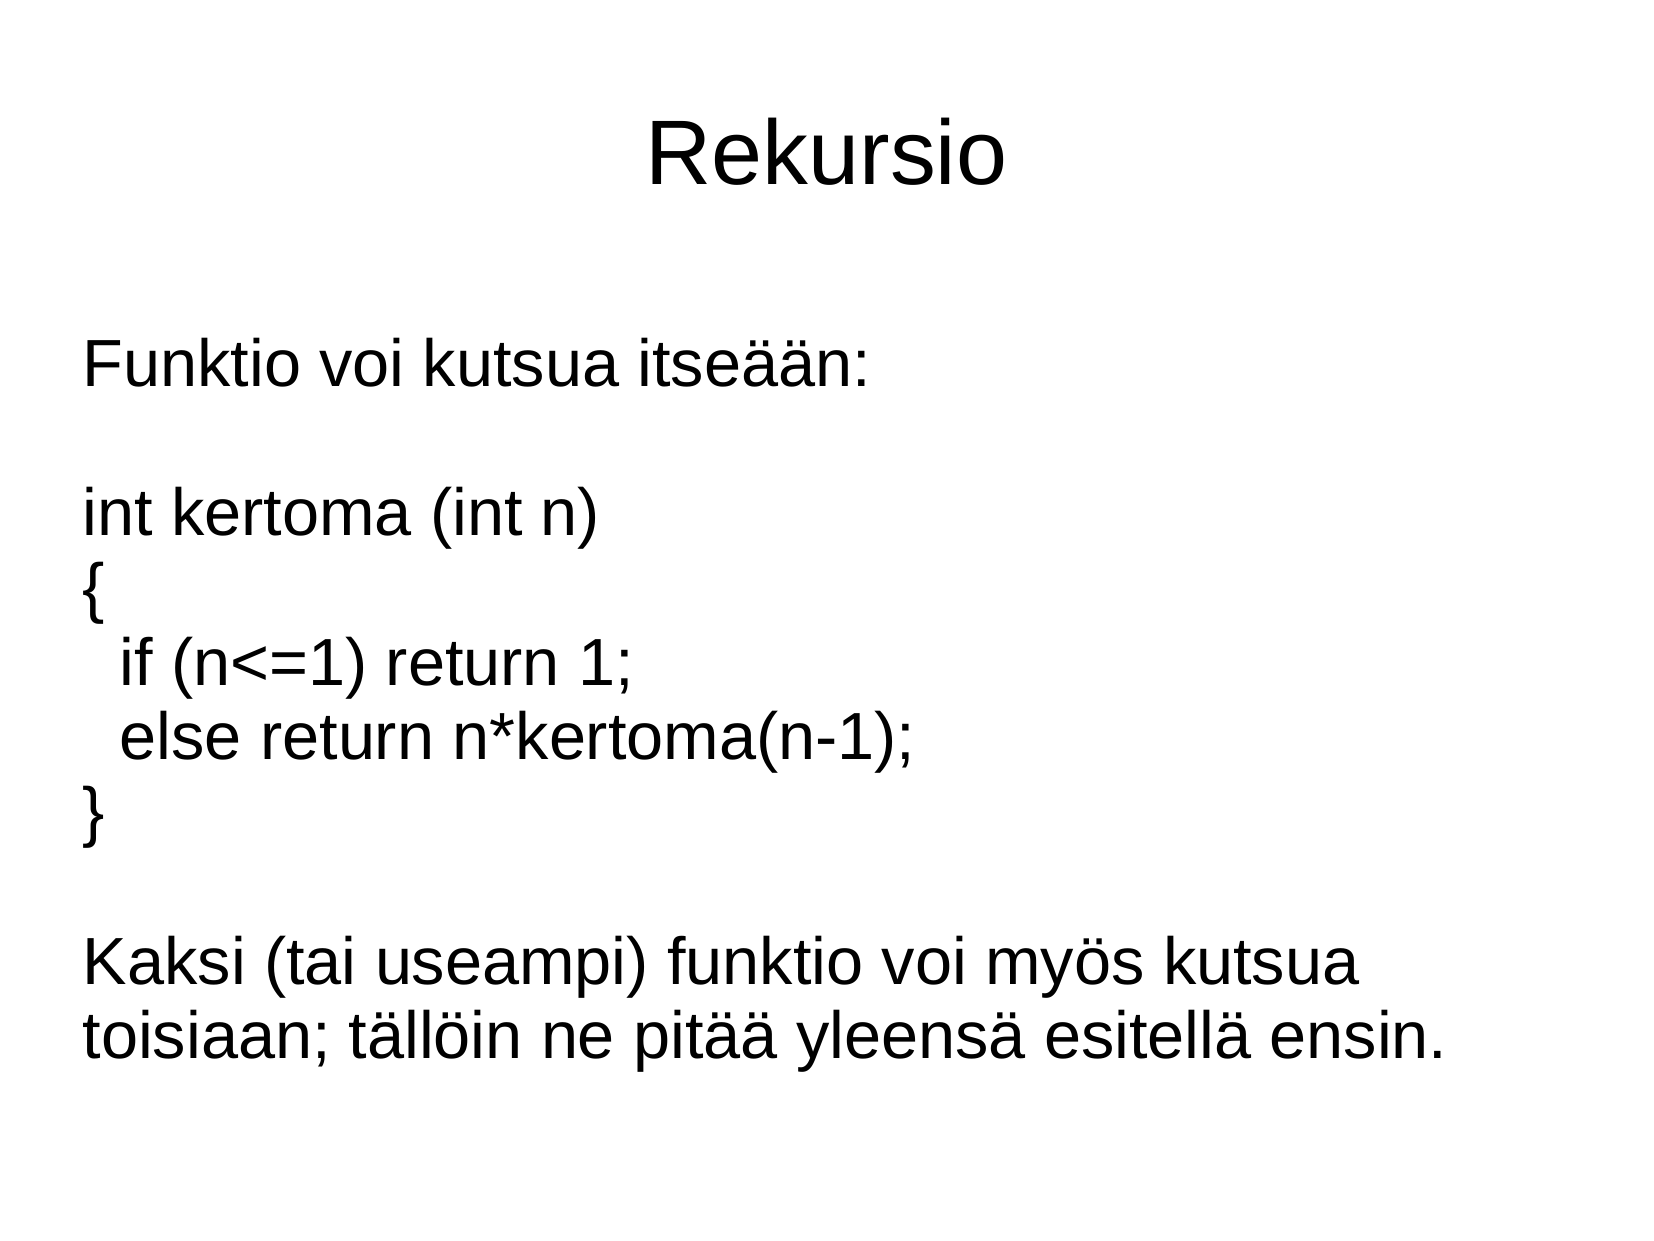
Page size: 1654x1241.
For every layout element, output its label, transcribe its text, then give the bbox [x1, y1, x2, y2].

subtitle Funktio voi kutsua itseään: int kertoma (int n) { if (n<=1) return 1; else return n*kertoma(n-1); } Kaksi (tai useampi) funktio voi myös kutsua toisiaan; tällöin ne pitää yleensä esitellä ensin. [82, 297, 1571, 1102]
title Rekursio [82, 56, 1571, 250]
